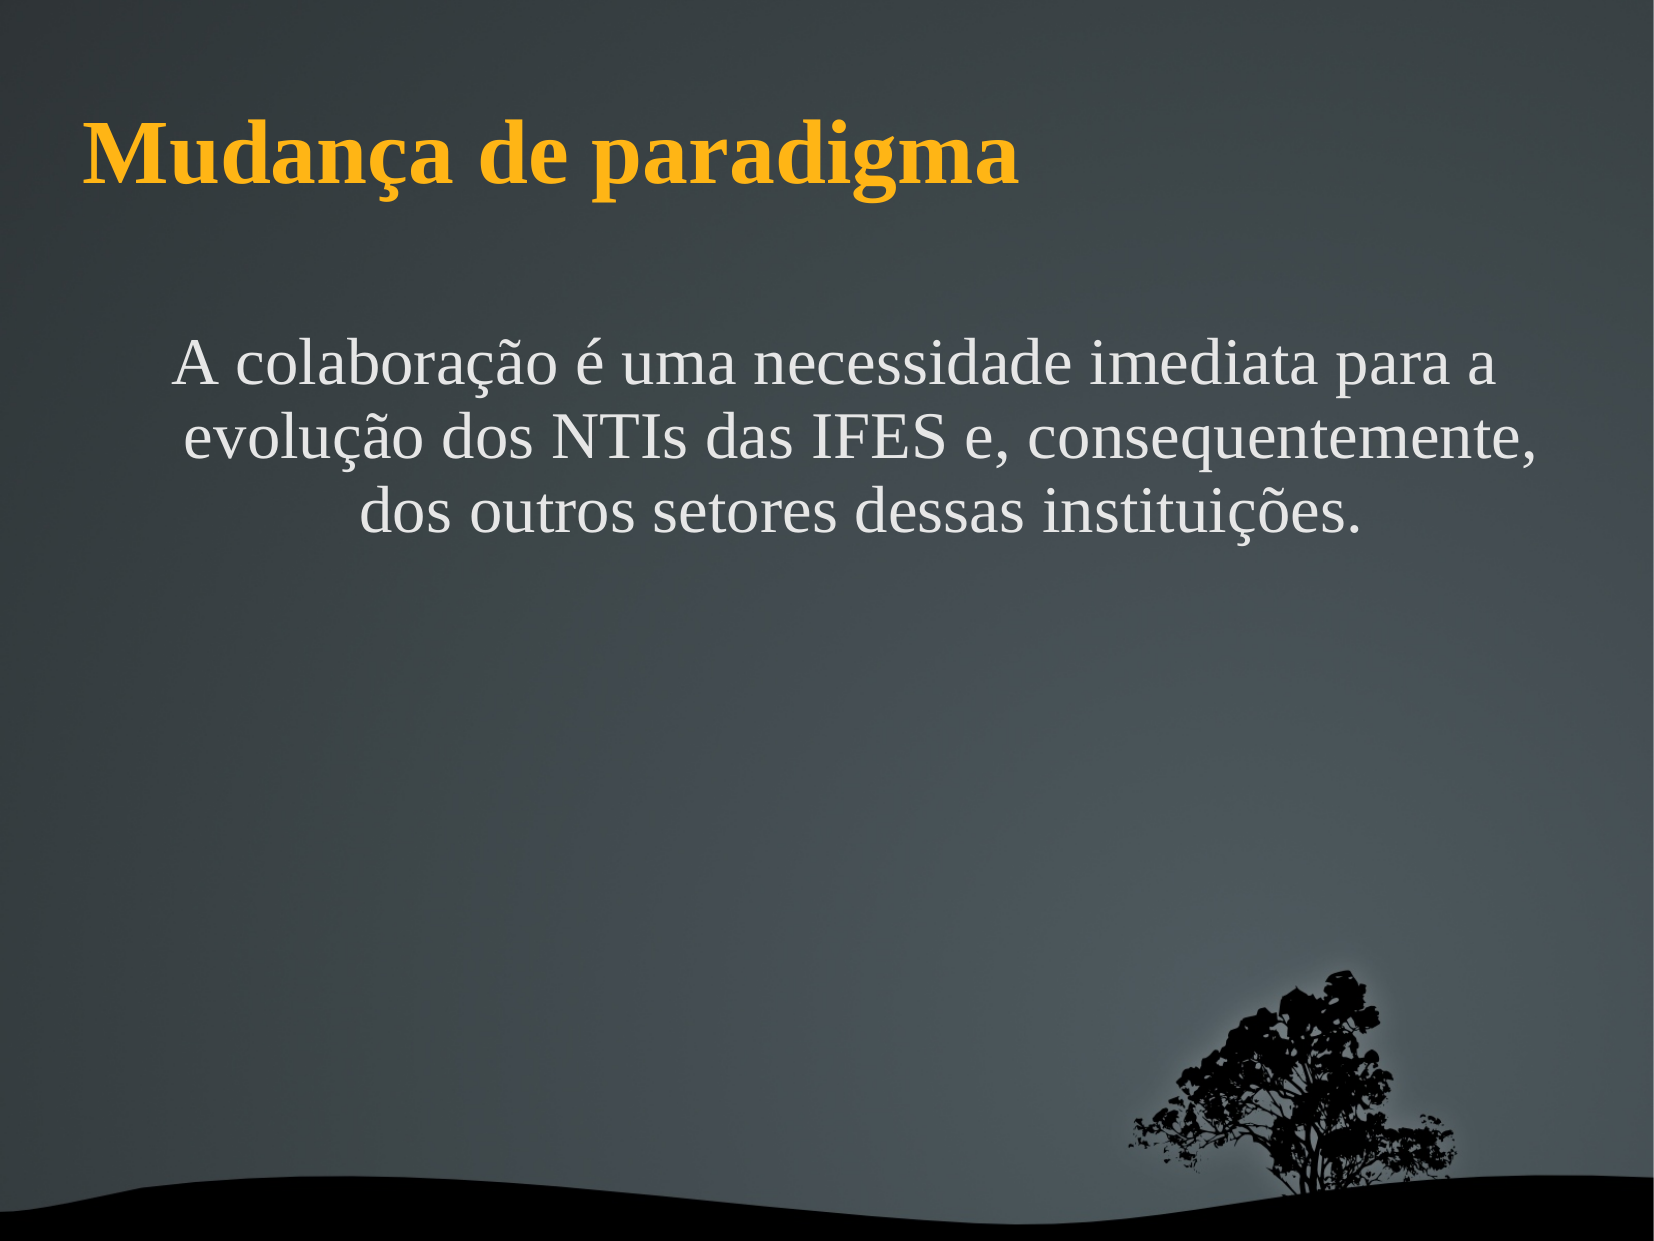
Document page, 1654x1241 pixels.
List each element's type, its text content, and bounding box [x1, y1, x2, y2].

title Mudança de paradigma [82, 49, 1571, 257]
list A colaboração é uma necessidade imediata para a evolução dos NTIs das IFES e, consequentemente, dos outros setores dessas instituições. [82, 324, 1571, 1109]
picture [0, 0, 1654, 1241]
